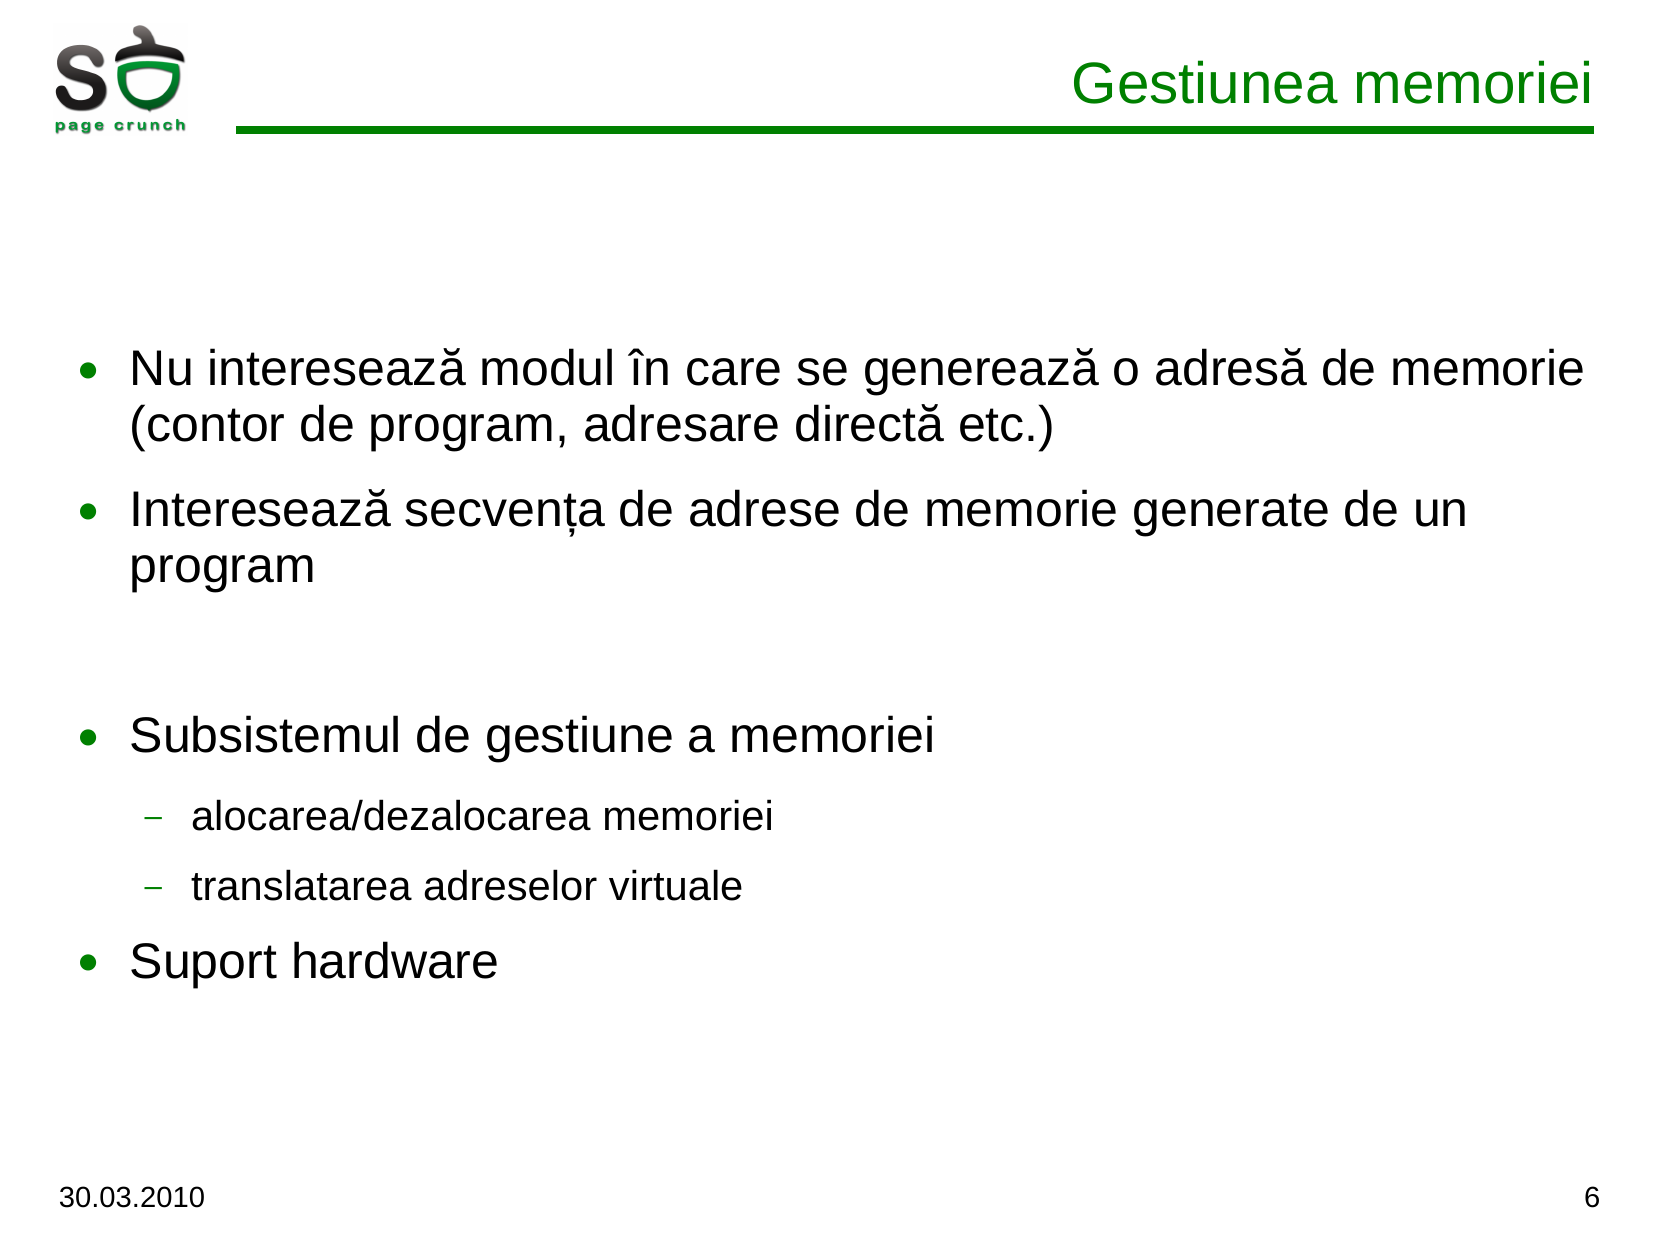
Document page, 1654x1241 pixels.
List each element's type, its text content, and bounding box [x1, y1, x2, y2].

title Gestiunea memoriei [236, 49, 1595, 119]
list Nu interesează modul în care se generează o adresă de memorie (contor de program, adresare directă etc.) Interesează secvența de adrese de memorie generate de un program Subsistemul de gestiune a memoriei alocarea/dezalocarea memoriei translatarea adreselor virtuale Suport hardware [59, 177, 1595, 1152]
picture [53, 23, 188, 136]
